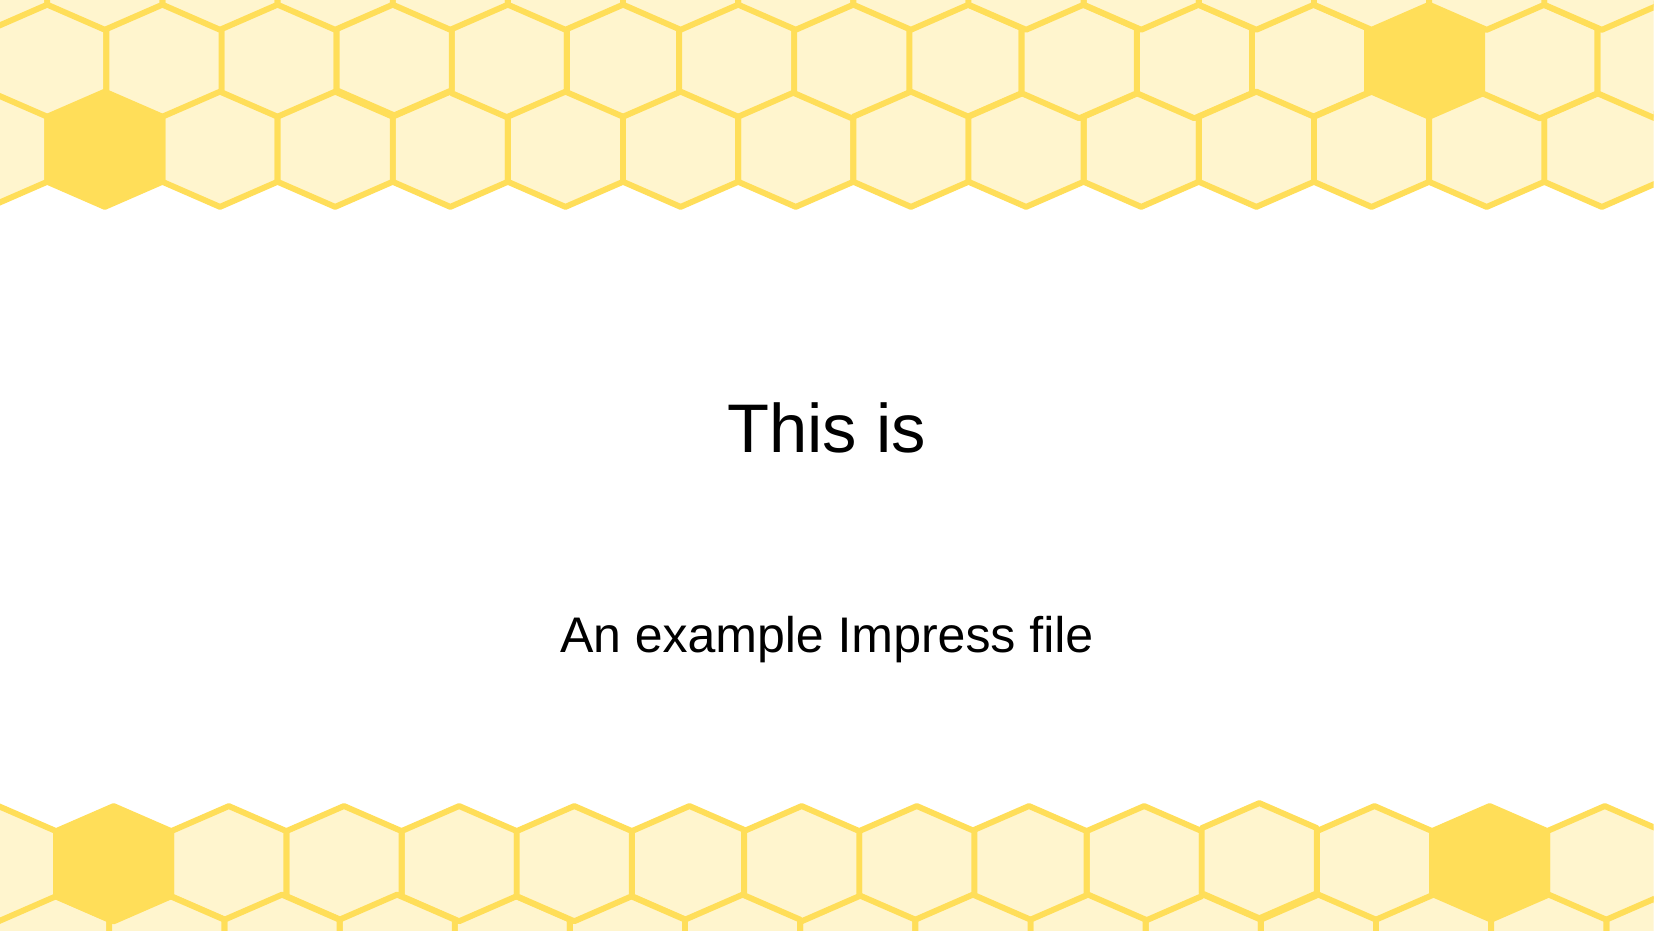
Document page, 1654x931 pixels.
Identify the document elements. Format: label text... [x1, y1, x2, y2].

subtitle An example Impress file [88, 561, 1565, 709]
title This is [88, 324, 1565, 532]
